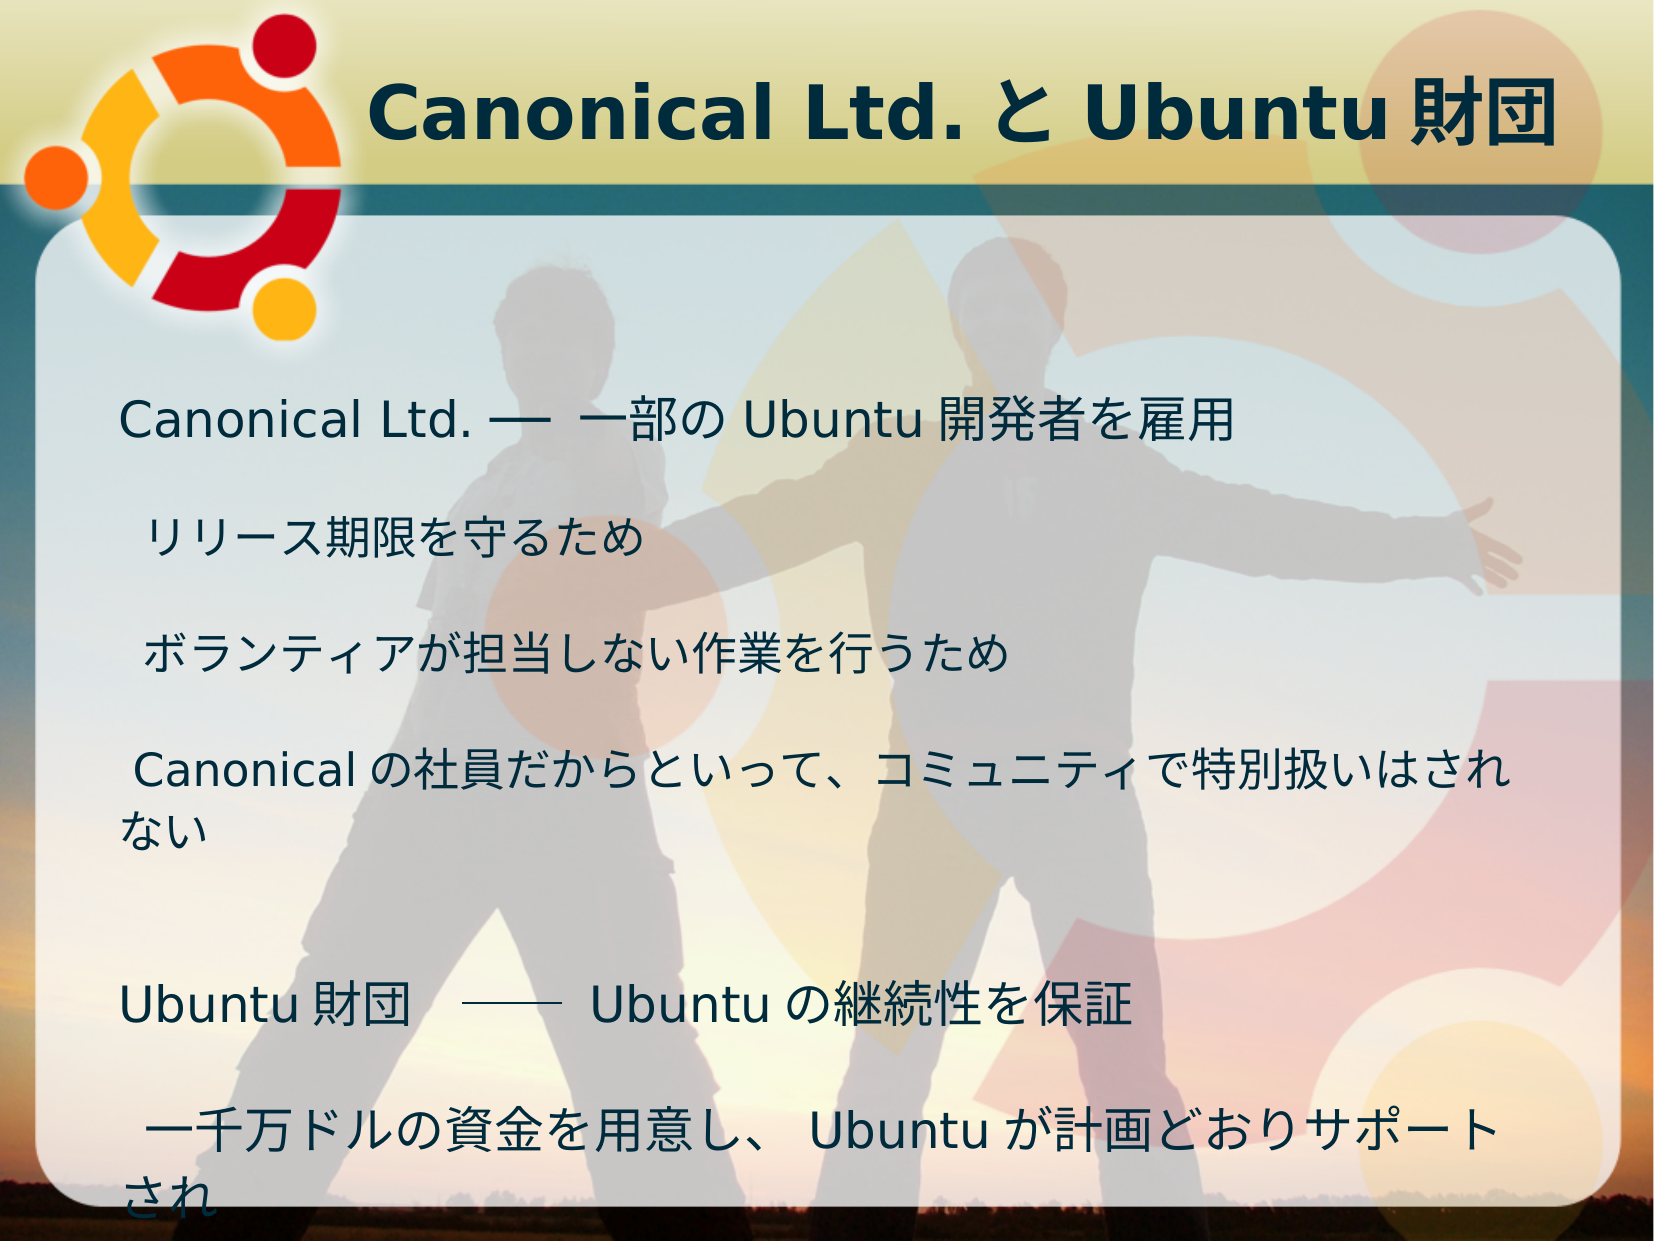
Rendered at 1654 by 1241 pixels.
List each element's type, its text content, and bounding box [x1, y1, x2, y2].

text_box Canonical Ltd. ── 一部のUbuntu開発者を雇用 リリース期限を守るため ボランティアが担当しない作業を行うため Canonicalの社員だからといって、コミュニティで特別扱いはされない Ubuntu財団 ── Ubuntuの継続性を保証 一千万ドルの資金を用意し、Ubuntuが計画どおりサポートされ ることを保証 [118, 383, 1536, 1128]
picture [0, 0, 1654, 1241]
text_box Canonical Ltd.とUbuntu財団 [366, 59, 1625, 152]
